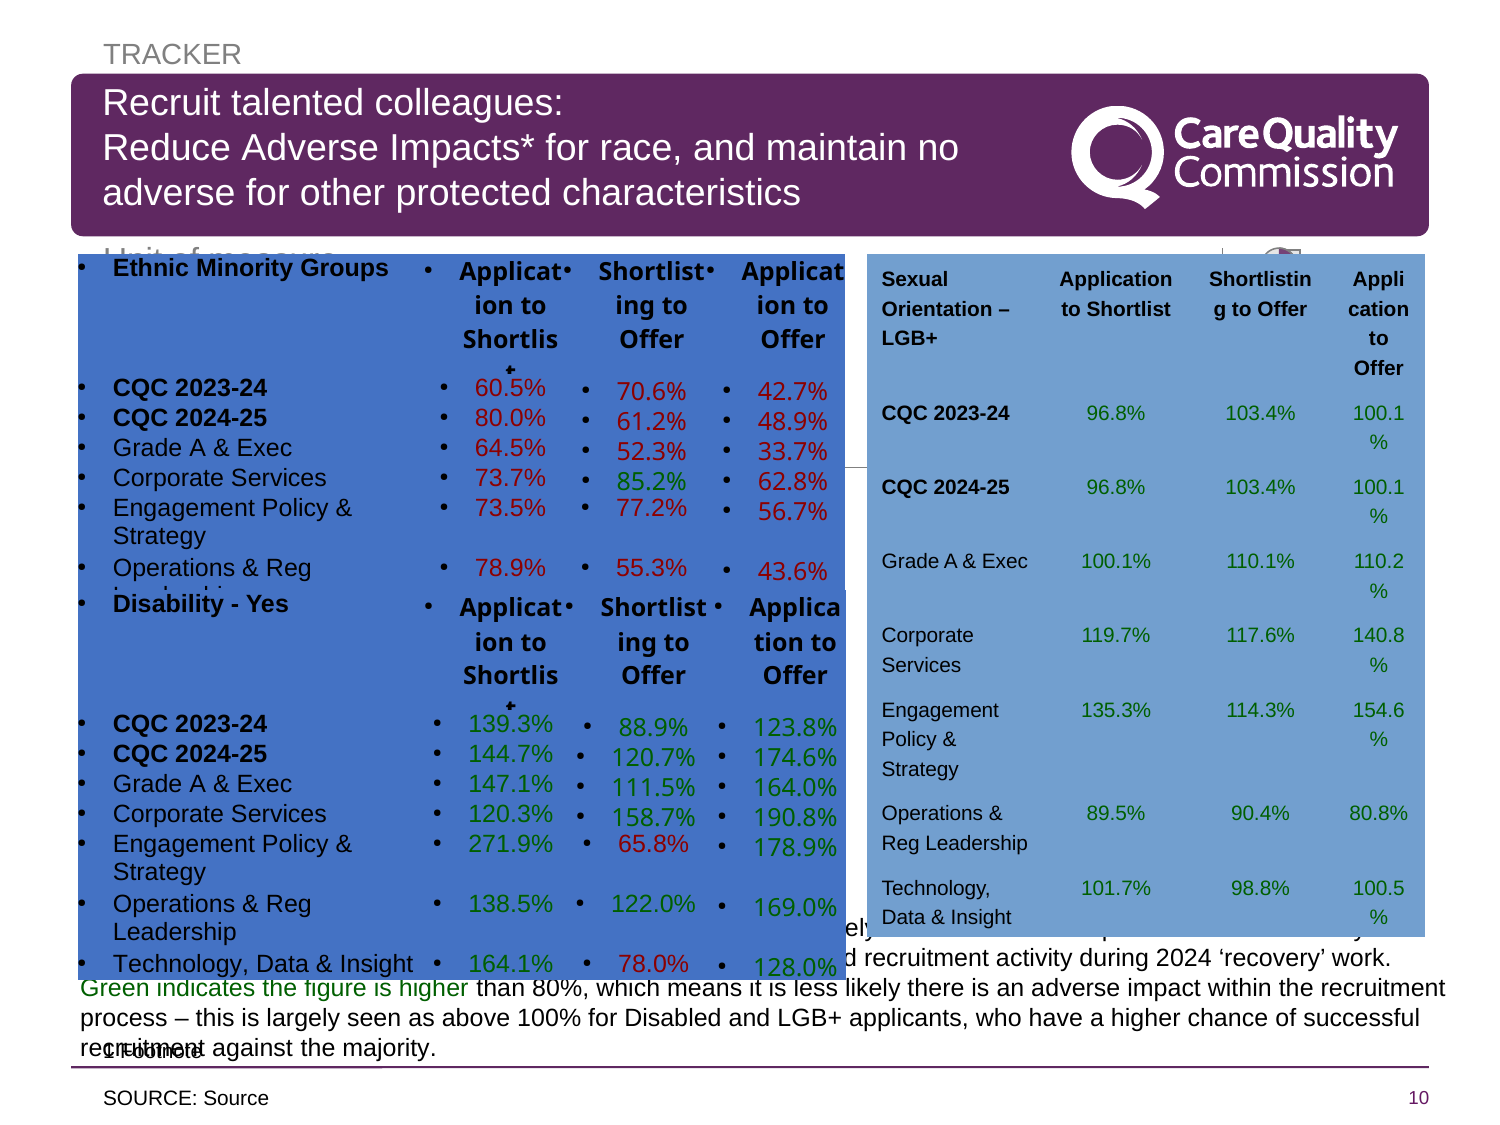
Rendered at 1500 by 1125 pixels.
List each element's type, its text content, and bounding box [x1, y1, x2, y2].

table_cell 52.3% [562, 434, 706, 464]
table_cell 138.5% [423, 890, 563, 950]
table_cell Grade A & Exec [78, 434, 423, 464]
table_cell 88.9% [563, 710, 709, 740]
table_cell 90.4%​ [1188, 788, 1333, 863]
table_cell 117.6%​ [1188, 610, 1333, 684]
table_cell 73.7% [423, 464, 562, 494]
table_cell 119.7%​ [1044, 610, 1188, 684]
table_cell 43.6% [706, 554, 845, 590]
table_cell 33.7% [706, 434, 845, 464]
table_cell 135.3%​ [1044, 684, 1188, 788]
table_cell 154.6%​ [1333, 684, 1425, 788]
table_cell 128.0% [709, 950, 846, 980]
table_cell 103.4%​ [1188, 462, 1333, 536]
table_header Sexual Orientation – LGB+​ [867, 254, 1044, 387]
table_cell Grade A & Exec​ [867, 536, 1044, 610]
text_box Across all directorates and at decision making/senior roles, there largely remains adverse impacts for ethnic minority applicants at each stage of the recruitment process, despite increased recruitment activity during 2024 ‘recovery’ work. Green indicates the figure is higher than 80%, which means it is less likely there is an adverse impact within the recruitment process – this is largely seen as above 100% for Disabled and LGB+ applicants, who have a higher chance of successful recruitment against the majority. [65, 904, 1488, 1071]
table_cell 122.0% [563, 890, 709, 950]
table_cell 139.3% [423, 710, 563, 740]
table_cell Operations & Reg Leadership [78, 554, 423, 590]
table_cell Corporate Services​ [867, 610, 1044, 684]
table_cell 144.7% [423, 740, 563, 770]
table_cell 101.7%​ [1044, 863, 1188, 937]
table_cell 42.7% [706, 374, 845, 404]
table_cell 164.1% [423, 950, 563, 980]
table_cell 96.8%​ [1044, 387, 1188, 462]
table_cell 77.2% [562, 494, 706, 554]
table_cell 100.1%​ [1333, 387, 1425, 462]
table_cell 110.2%​ [1333, 536, 1425, 610]
table_header Shortlisting to Offer​ [1188, 254, 1333, 387]
table_cell 271.9% [423, 830, 563, 890]
table_cell 55.3% [562, 554, 706, 590]
table_cell Grade A & Exec [78, 770, 423, 800]
table_cell 60.5% [423, 374, 562, 404]
table_cell 114.3%​ [1188, 684, 1333, 788]
table_header Application to Shortlist [423, 590, 563, 710]
table_cell 100.1%​ [1333, 462, 1425, 536]
table_header Shortlisting to Offer [563, 590, 709, 710]
table_cell 56.7% [706, 494, 845, 554]
table_header Application to Offer [709, 590, 846, 710]
table_header Application to Shortlist​ [1044, 254, 1188, 387]
table_cell 110.1%​ [1188, 536, 1333, 610]
table_cell 120.3% [423, 800, 563, 830]
table_cell 61.2% [562, 404, 706, 434]
table_cell 120.7% [563, 740, 709, 770]
table_cell 70.6% [562, 374, 706, 404]
table_cell Technology, Data & Insight​ [867, 863, 1044, 937]
table_cell 174.6% [709, 740, 846, 770]
table_cell CQC 2024-25 [78, 740, 423, 770]
table_header Ethnic Minority Groups [78, 254, 423, 374]
table_cell Engagement Policy & Strategy [78, 830, 423, 890]
table_cell 164.0% [709, 770, 846, 800]
table_cell 78.9% [423, 554, 562, 590]
table_cell 147.1% [423, 770, 563, 800]
table_cell Operations & Reg Leadership [78, 890, 423, 950]
table_cell 64.5% [423, 434, 562, 464]
table_cell 190.8% [709, 800, 846, 830]
table_header Disability - Yes [78, 590, 423, 710]
table_cell 80.8%​ [1333, 788, 1425, 863]
table_cell 80.0% [423, 404, 562, 434]
table_cell CQC 2023-24 [78, 374, 423, 404]
table_cell CQC 2023-24​ [867, 387, 1044, 462]
title Recruit talented colleagues: Reduce Adverse Impacts* for race, and maintain no adverse for other protected characteristics [102, 77, 1043, 265]
table_cell 96.8%​ [1044, 462, 1188, 536]
table_cell 111.5% [563, 770, 709, 800]
table_cell CQC 2024-25 [78, 404, 423, 434]
table_cell CQC 2024-25​ [867, 462, 1044, 536]
table_cell 103.4%​ [1188, 387, 1333, 462]
table_cell 89.5%​ [1044, 788, 1188, 863]
table_cell 123.8% [709, 710, 846, 740]
table_cell Technology, Data & Insight [78, 950, 423, 980]
table_cell 158.7% [563, 800, 709, 830]
table_cell 73.5% [423, 494, 562, 554]
table_cell 100.1%​ [1044, 536, 1188, 610]
table_cell 140.8%​ [1333, 610, 1425, 684]
table_cell 100.5%​ [1333, 863, 1425, 937]
table_cell 62.8% [706, 464, 845, 494]
table_header Application to Offer [706, 254, 845, 374]
table_cell CQC 2023-24 [78, 710, 423, 740]
table_header Application to Shortlist [423, 254, 562, 374]
table_header Shortlisting to Offer [562, 254, 706, 374]
table_cell Engagement Policy & Strategy [78, 494, 423, 554]
table_cell 178.9% [709, 830, 846, 890]
table_cell 65.8% [563, 830, 709, 890]
table_cell Operations & Reg Leadership​ [867, 788, 1044, 863]
table_cell 48.9% [706, 404, 845, 434]
table_header Application to Offer​ [1333, 254, 1425, 387]
table_cell 98.8%​ [1188, 863, 1333, 937]
table_cell Engagement Policy & Strategy​ [867, 684, 1044, 788]
table_cell Corporate Services [78, 464, 423, 494]
table_cell 169.0% [709, 890, 846, 950]
table_cell Corporate Services [78, 800, 423, 830]
table_cell 85.2% [562, 464, 706, 494]
table_cell 78.0% [563, 950, 709, 980]
